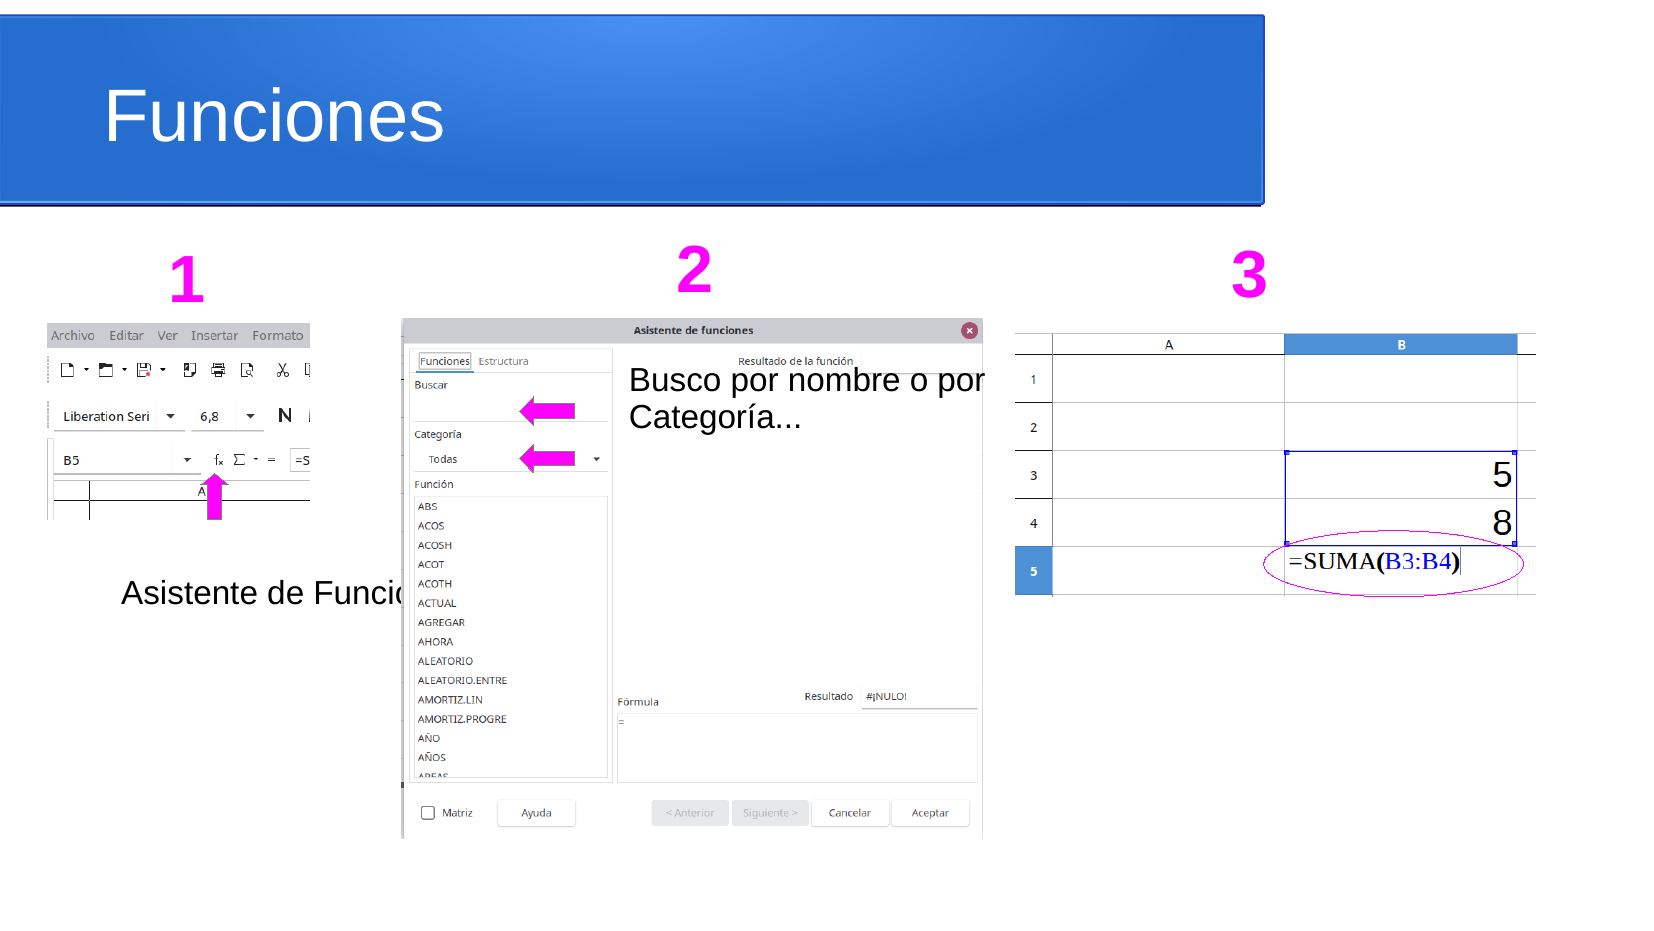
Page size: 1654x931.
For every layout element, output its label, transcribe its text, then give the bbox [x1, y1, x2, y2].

text_box [200, 473, 229, 520]
text_box [519, 396, 575, 426]
picture [47, 323, 310, 520]
picture [1015, 330, 1536, 597]
text_box 3 [1216, 229, 1284, 320]
text_box [519, 444, 575, 473]
picture [401, 318, 983, 839]
text_box 2 [661, 224, 729, 314]
text_box Asistente de Funciones [106, 566, 401, 673]
text_box 1 [153, 234, 221, 325]
text_box Busco por nombre o por Categoría... [614, 354, 1001, 508]
title Funciones [82, 35, 1235, 189]
